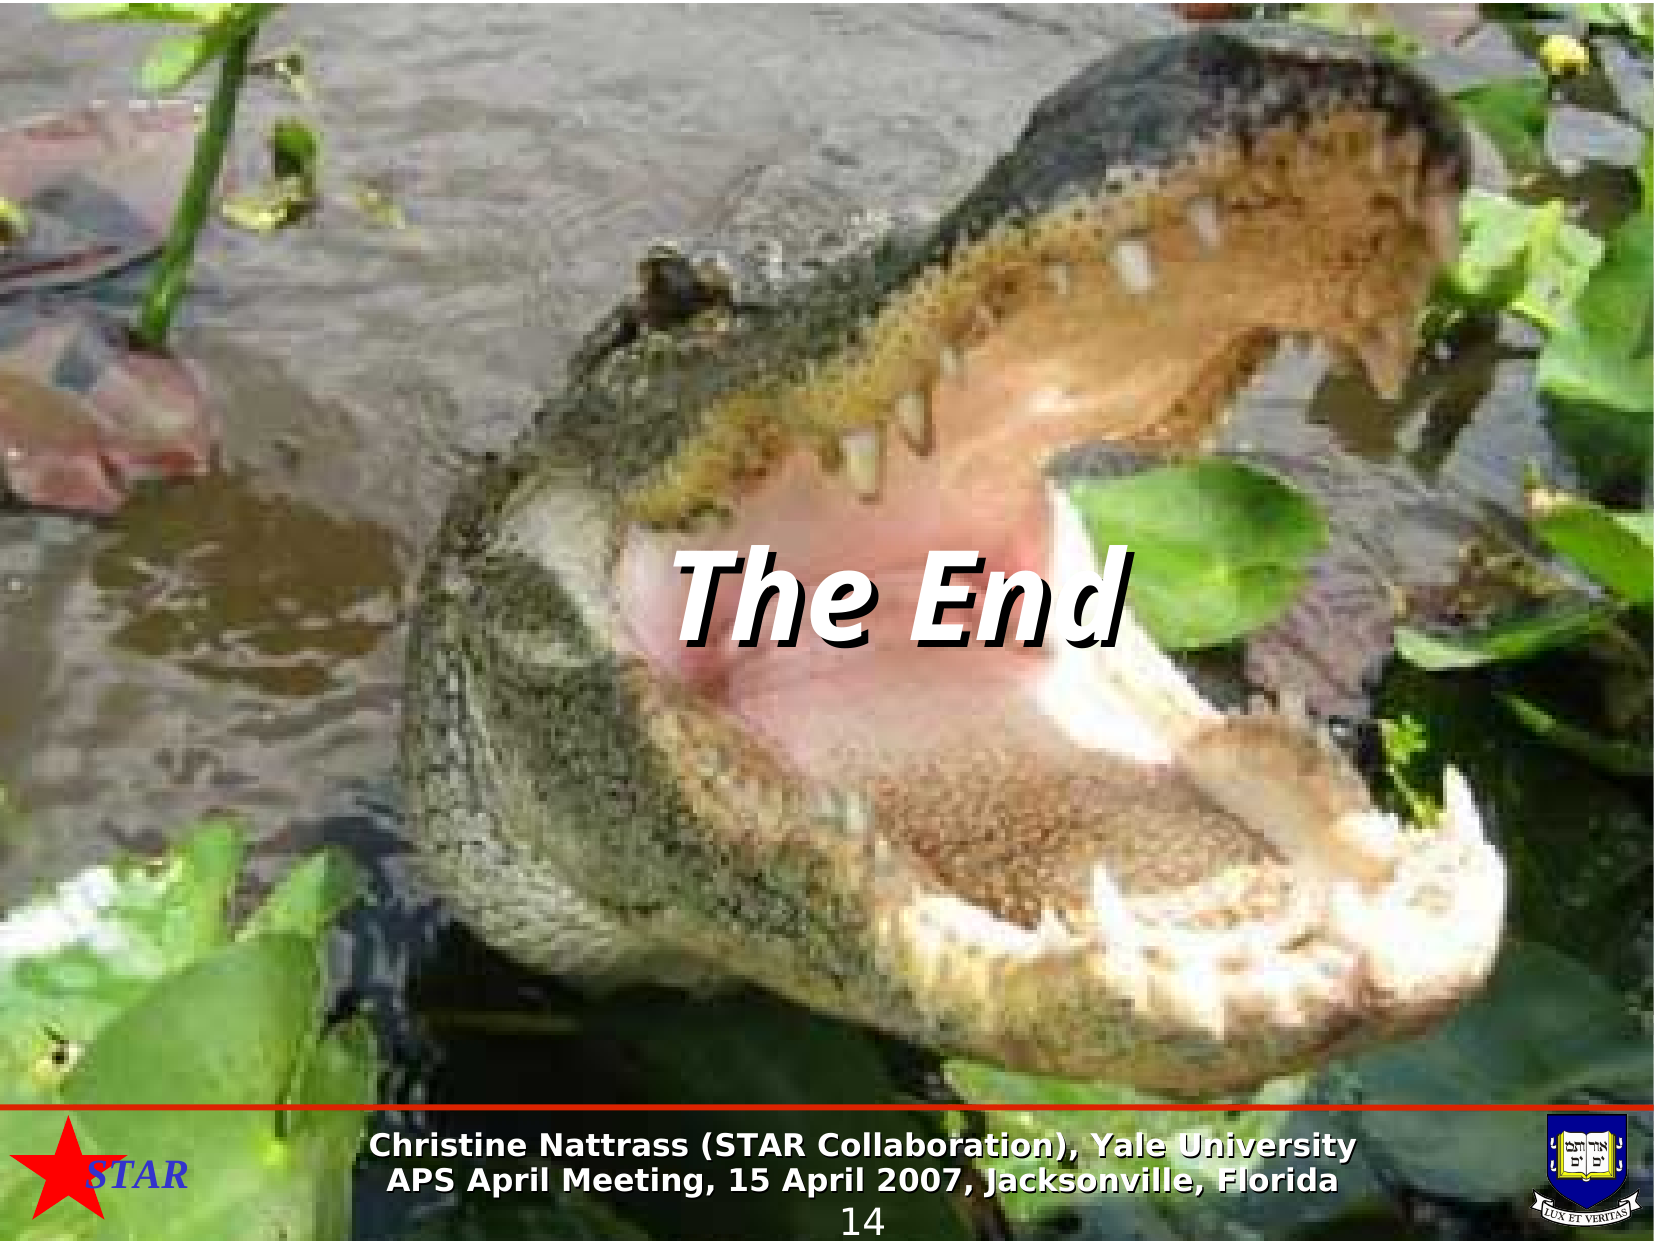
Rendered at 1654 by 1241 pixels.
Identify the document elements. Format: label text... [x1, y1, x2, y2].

title The End [150, 487, 1639, 695]
picture [0, 1111, 1654, 1241]
picture [0, 3, 1654, 1104]
